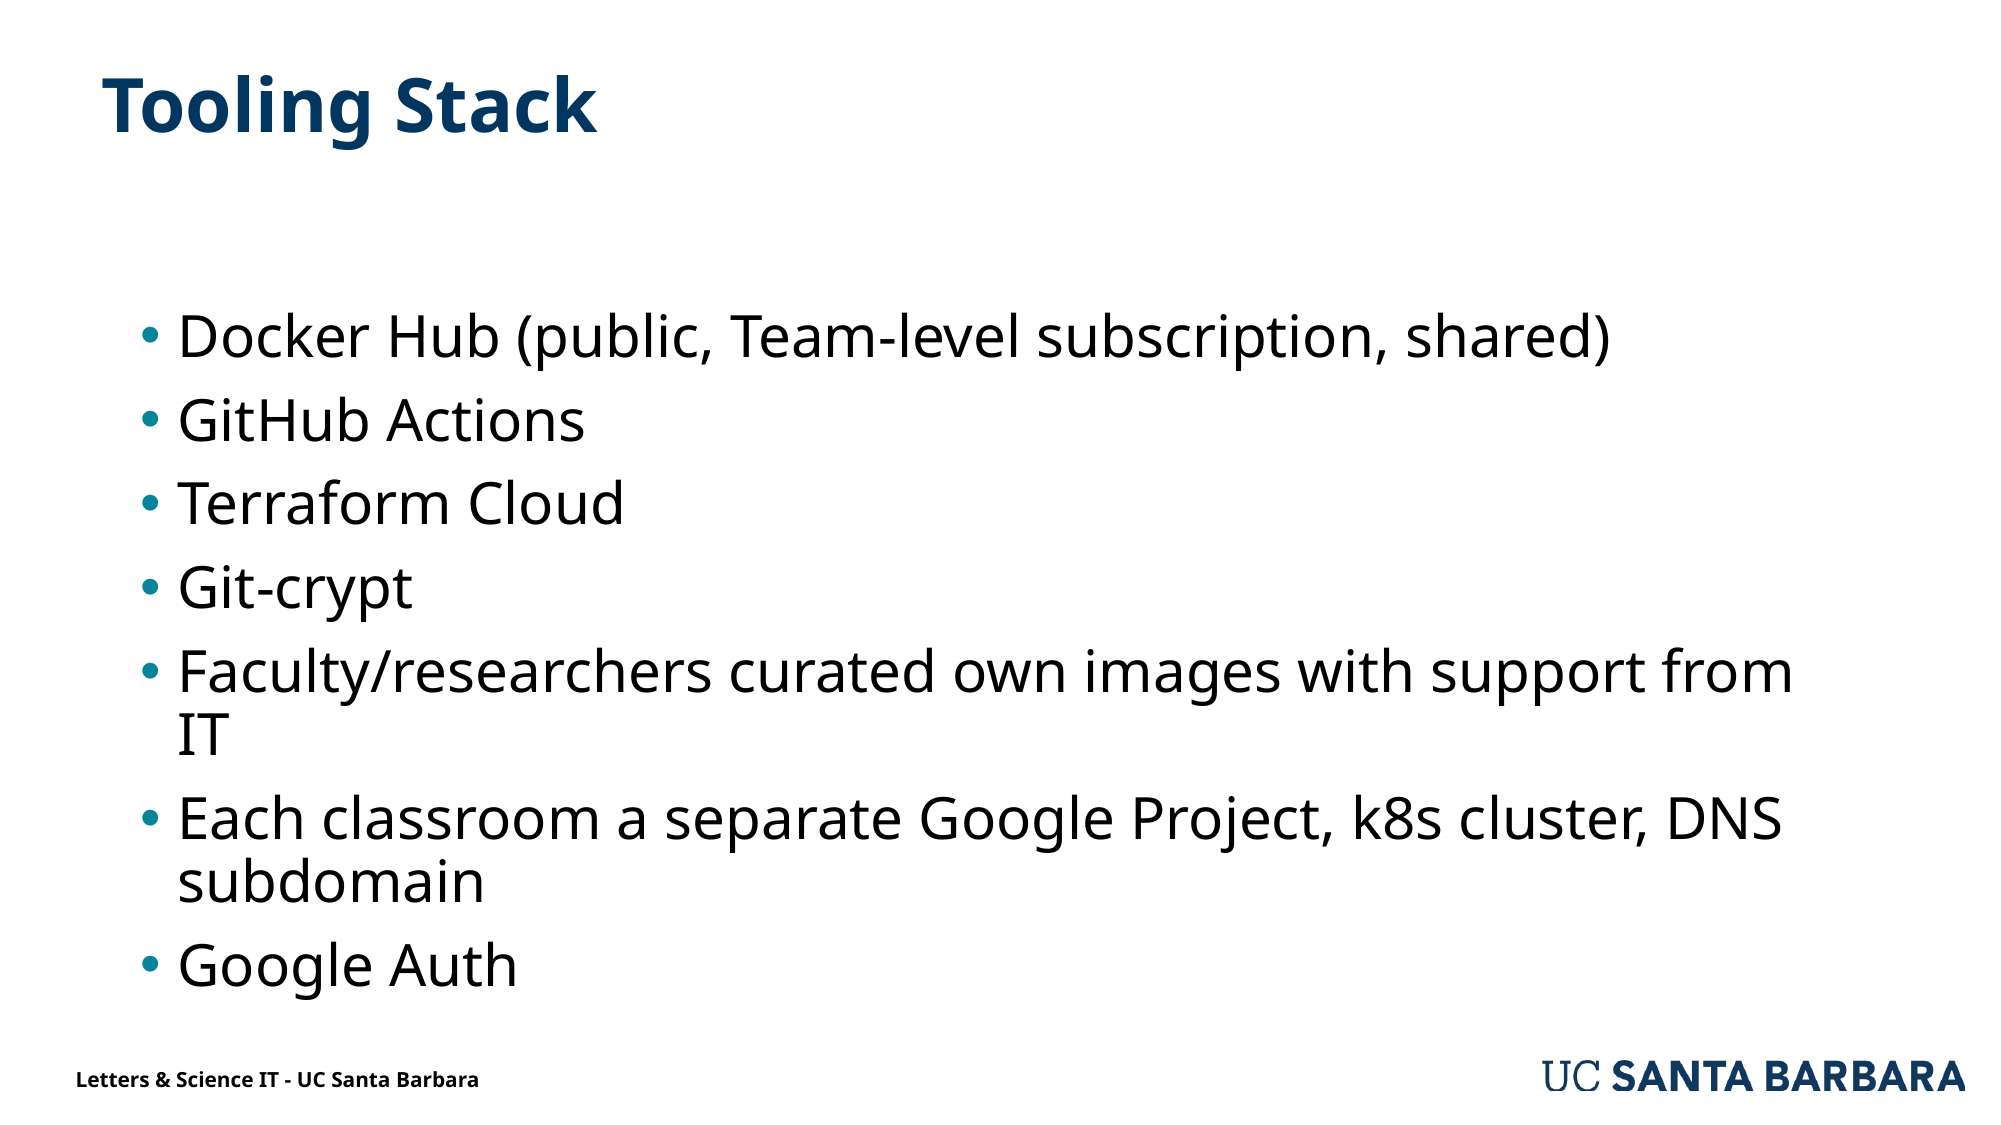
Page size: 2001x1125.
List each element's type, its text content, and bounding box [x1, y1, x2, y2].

list Docker Hub (public, Team-level subscription, shared) GitHub Actions Terraform Cloud Git-crypt Faculty/researchers curated own images with support from IT Each classroom a separate Google Project, k8s cluster, DNS subdomain Google Auth [125, 299, 1874, 1014]
title Tooling Stack [86, 59, 1914, 158]
